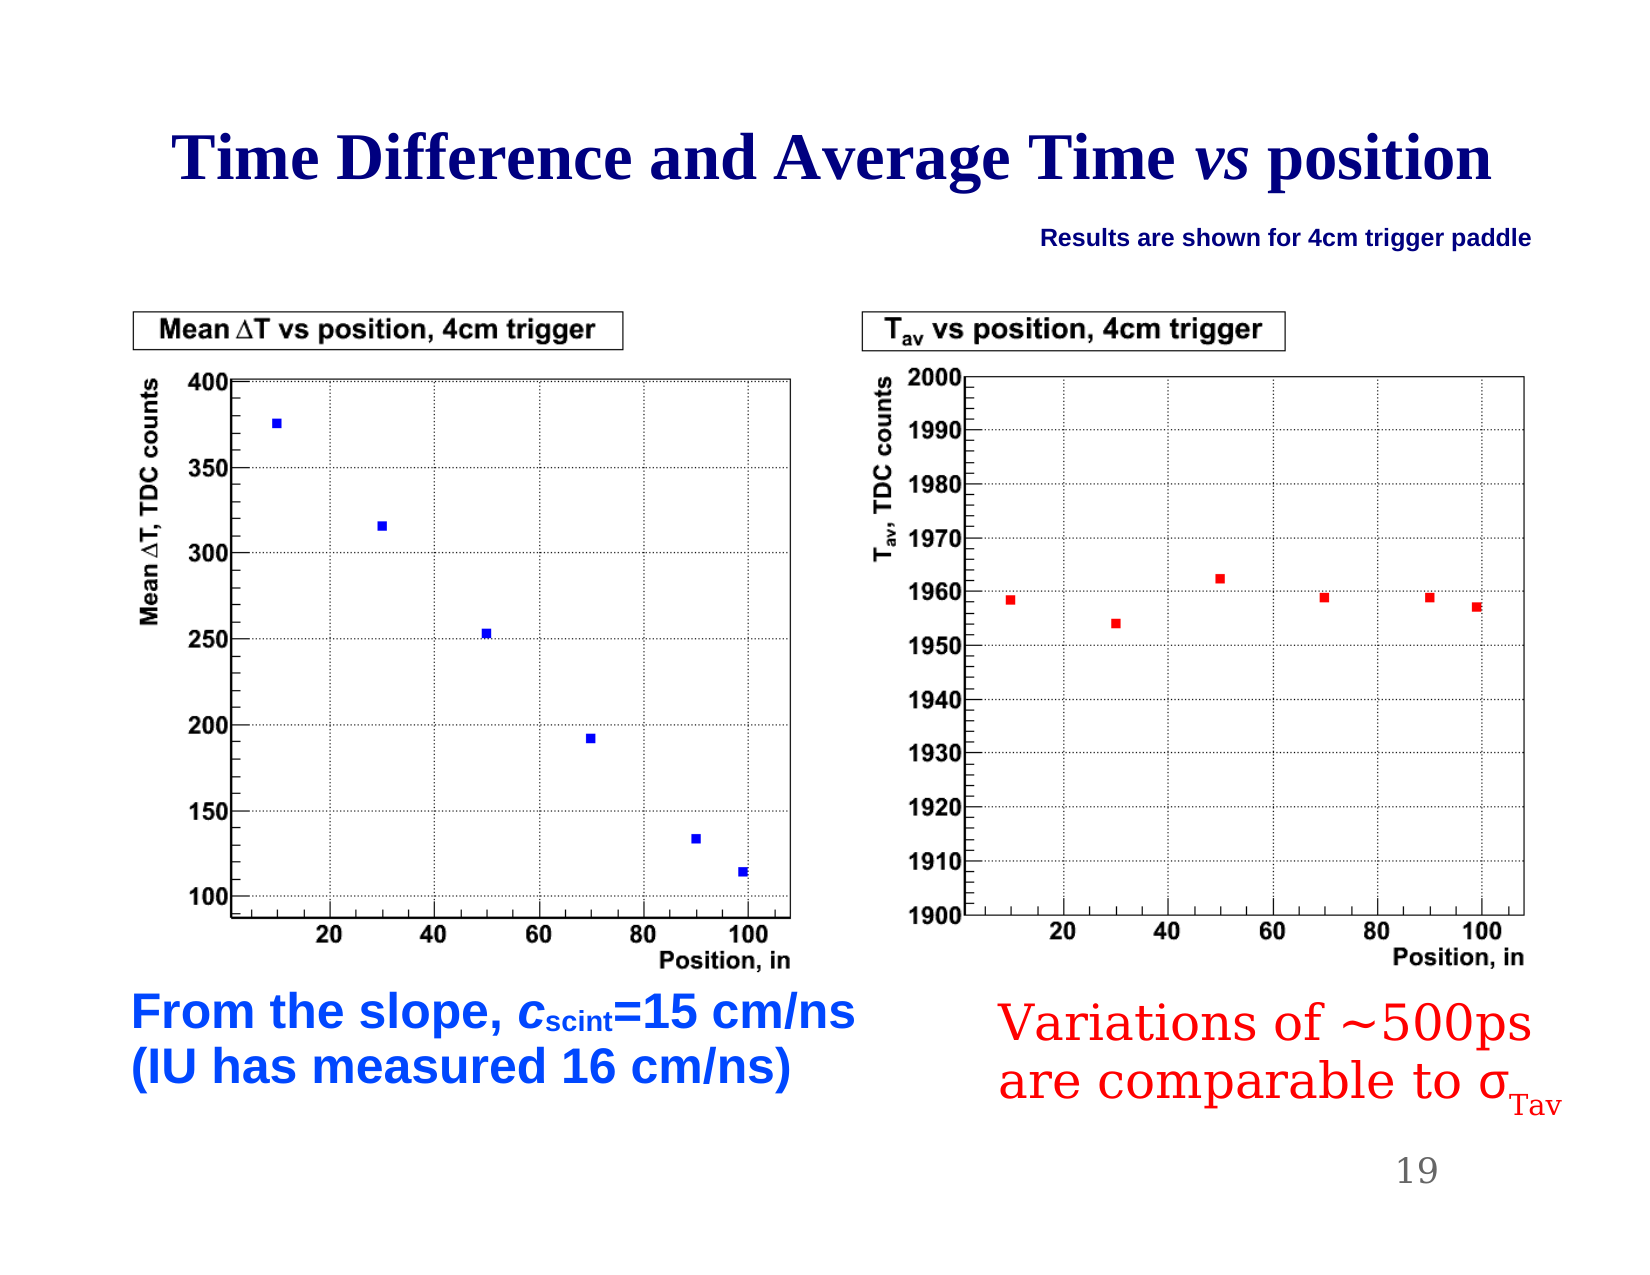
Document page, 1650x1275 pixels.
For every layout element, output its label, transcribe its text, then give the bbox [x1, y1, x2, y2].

text_box Time Difference and Average Time vs position [171, 120, 1592, 199]
picture [127, 309, 825, 984]
picture [856, 309, 1554, 983]
text_box Variations of ~500ps are comparable to σTav [998, 994, 1561, 1123]
text_box From the slope, cscint=15 cm/ns (IU has measured 16 cm/ns) [130, 982, 857, 1114]
text_box Results are shown for 4cm trigger paddle [1040, 223, 1534, 253]
text_box <number> [1394, 1151, 1592, 1192]
